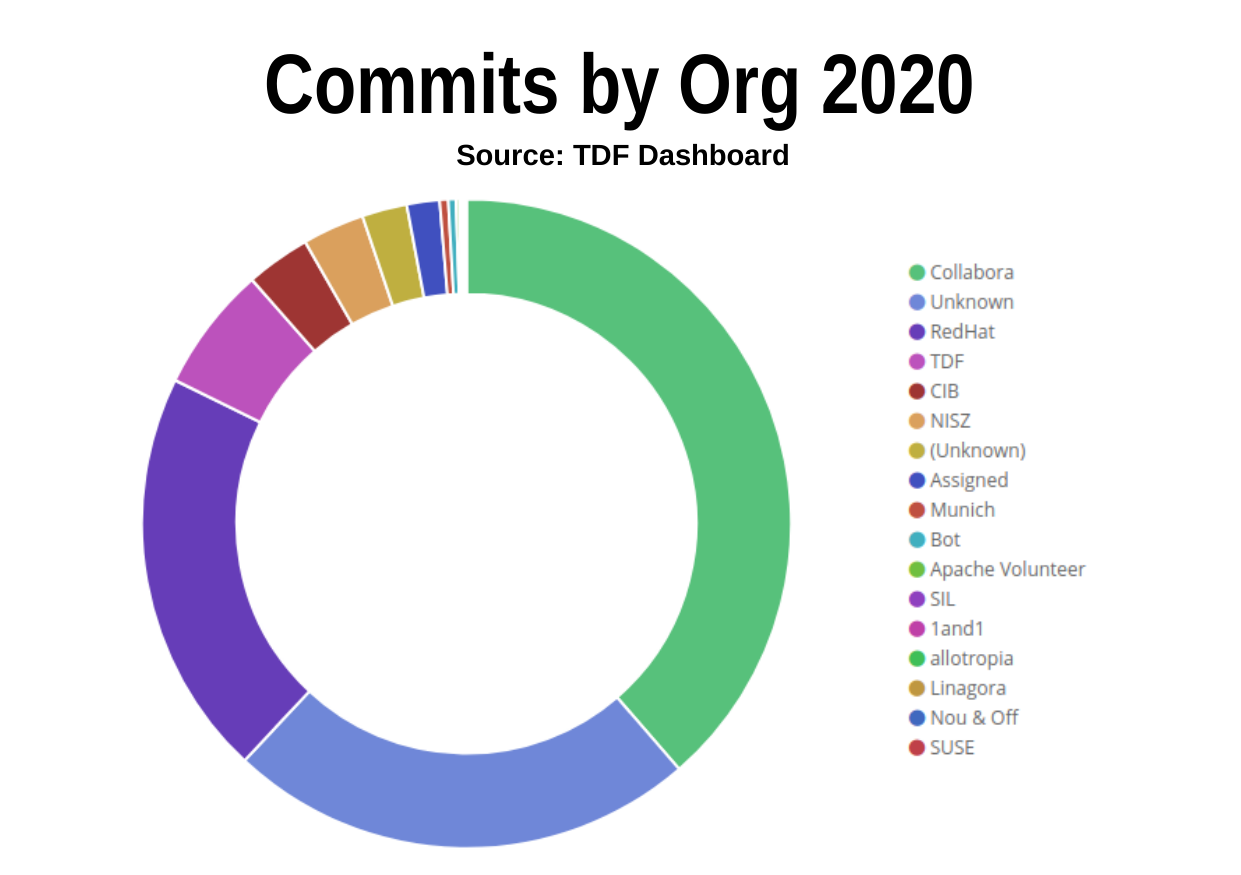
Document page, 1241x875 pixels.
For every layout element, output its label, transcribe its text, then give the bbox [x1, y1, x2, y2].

text_box Source: TDF Dashboard [441, 131, 806, 185]
picture [131, 193, 801, 863]
picture [903, 256, 1099, 764]
title Commits by Org 2020 [11, 0, 1229, 173]
